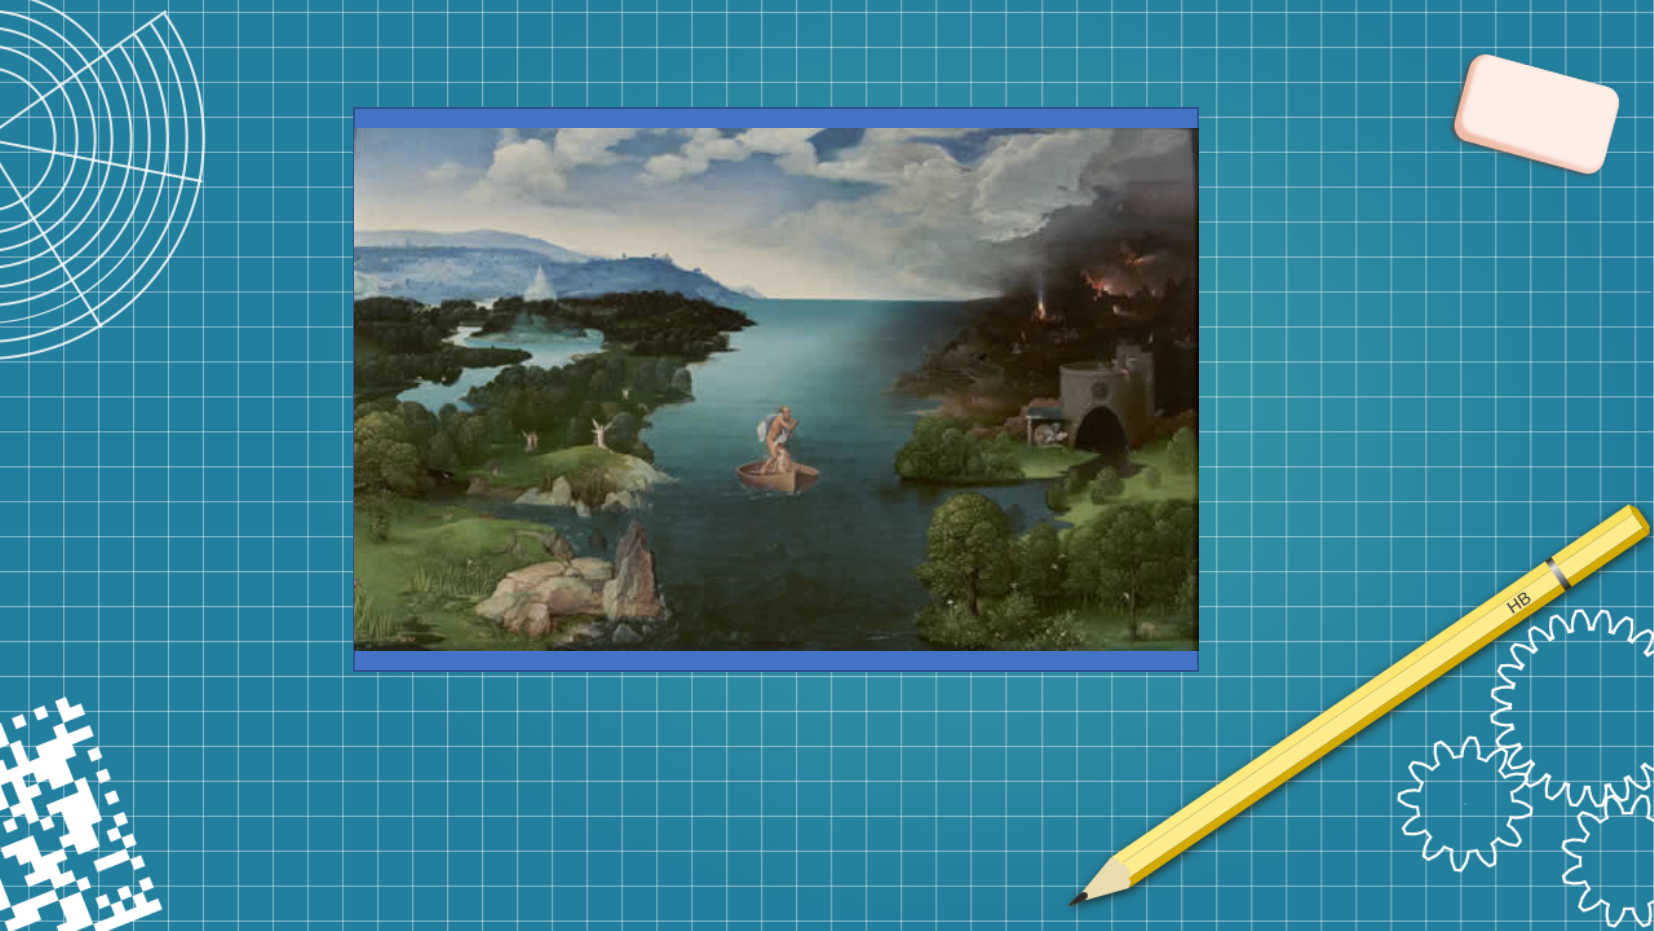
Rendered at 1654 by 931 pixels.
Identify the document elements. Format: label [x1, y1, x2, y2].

picture [0, 0, 1654, 931]
text_box [354, 108, 1198, 128]
text_box [354, 651, 1198, 671]
